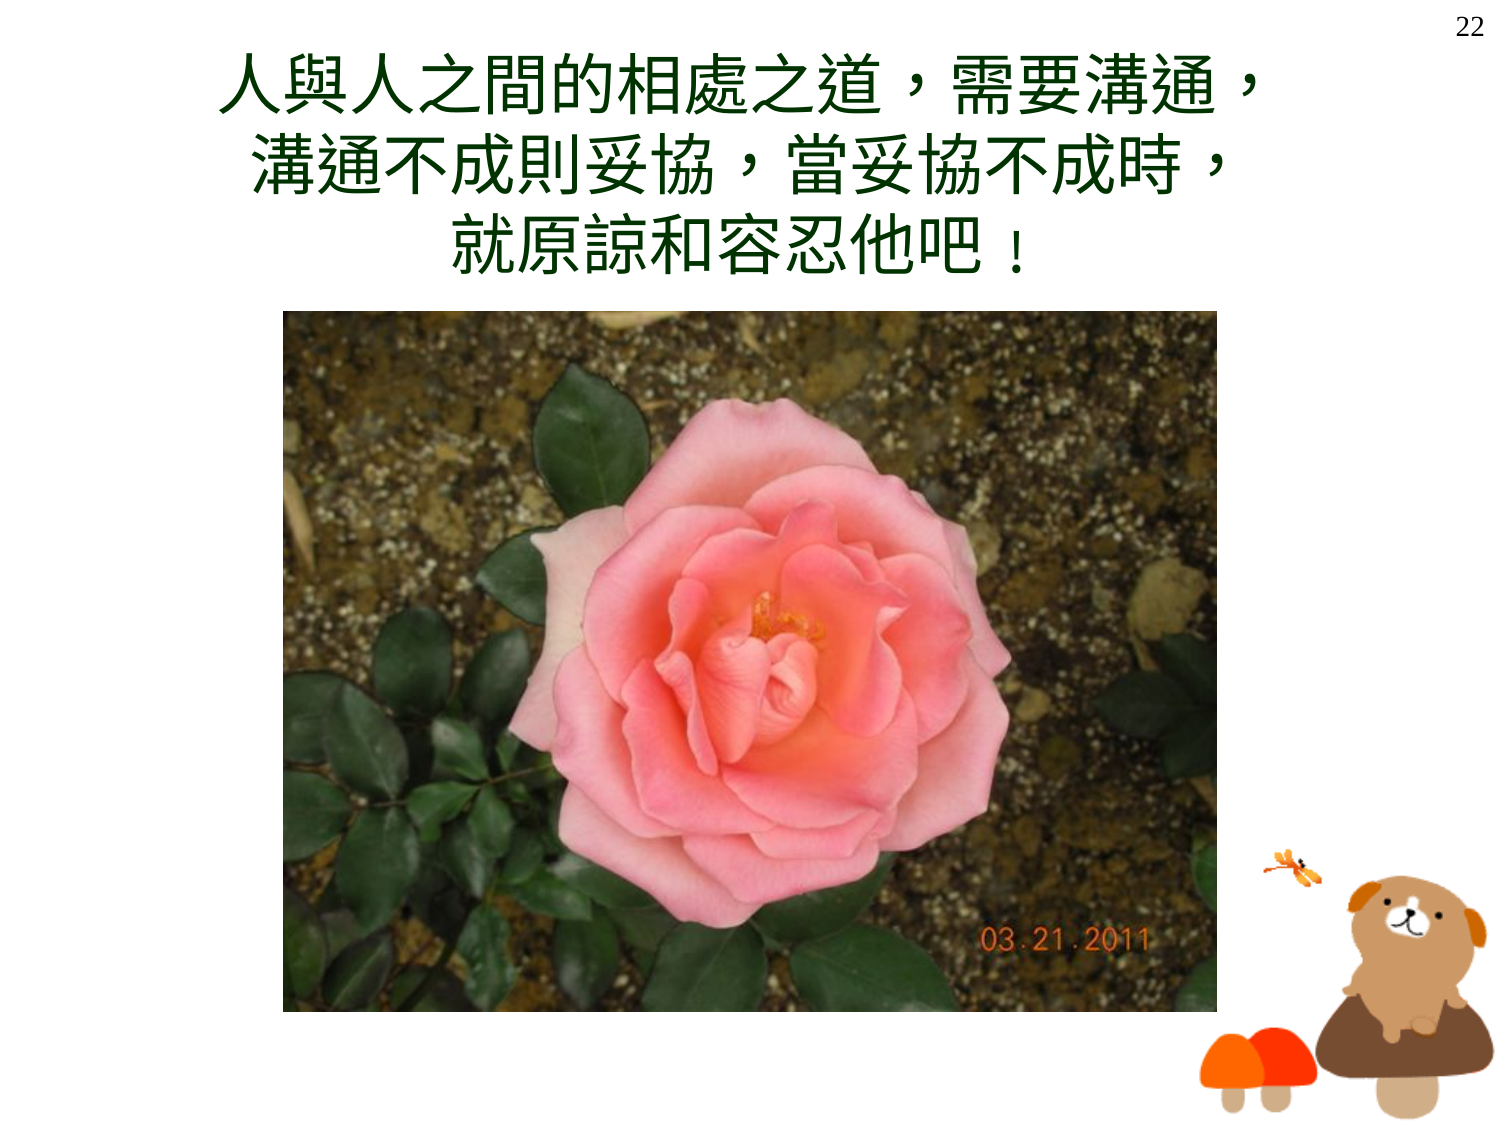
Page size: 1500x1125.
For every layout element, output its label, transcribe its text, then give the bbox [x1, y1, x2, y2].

picture [283, 311, 1500, 1125]
text_box <編號> [1249, 0, 1500, 76]
title 人與人之間的相處之道，需要溝通， 溝通不成則妥協，當妥協不成時， 就原諒和容忍他吧﹗ [137, 35, 1363, 291]
